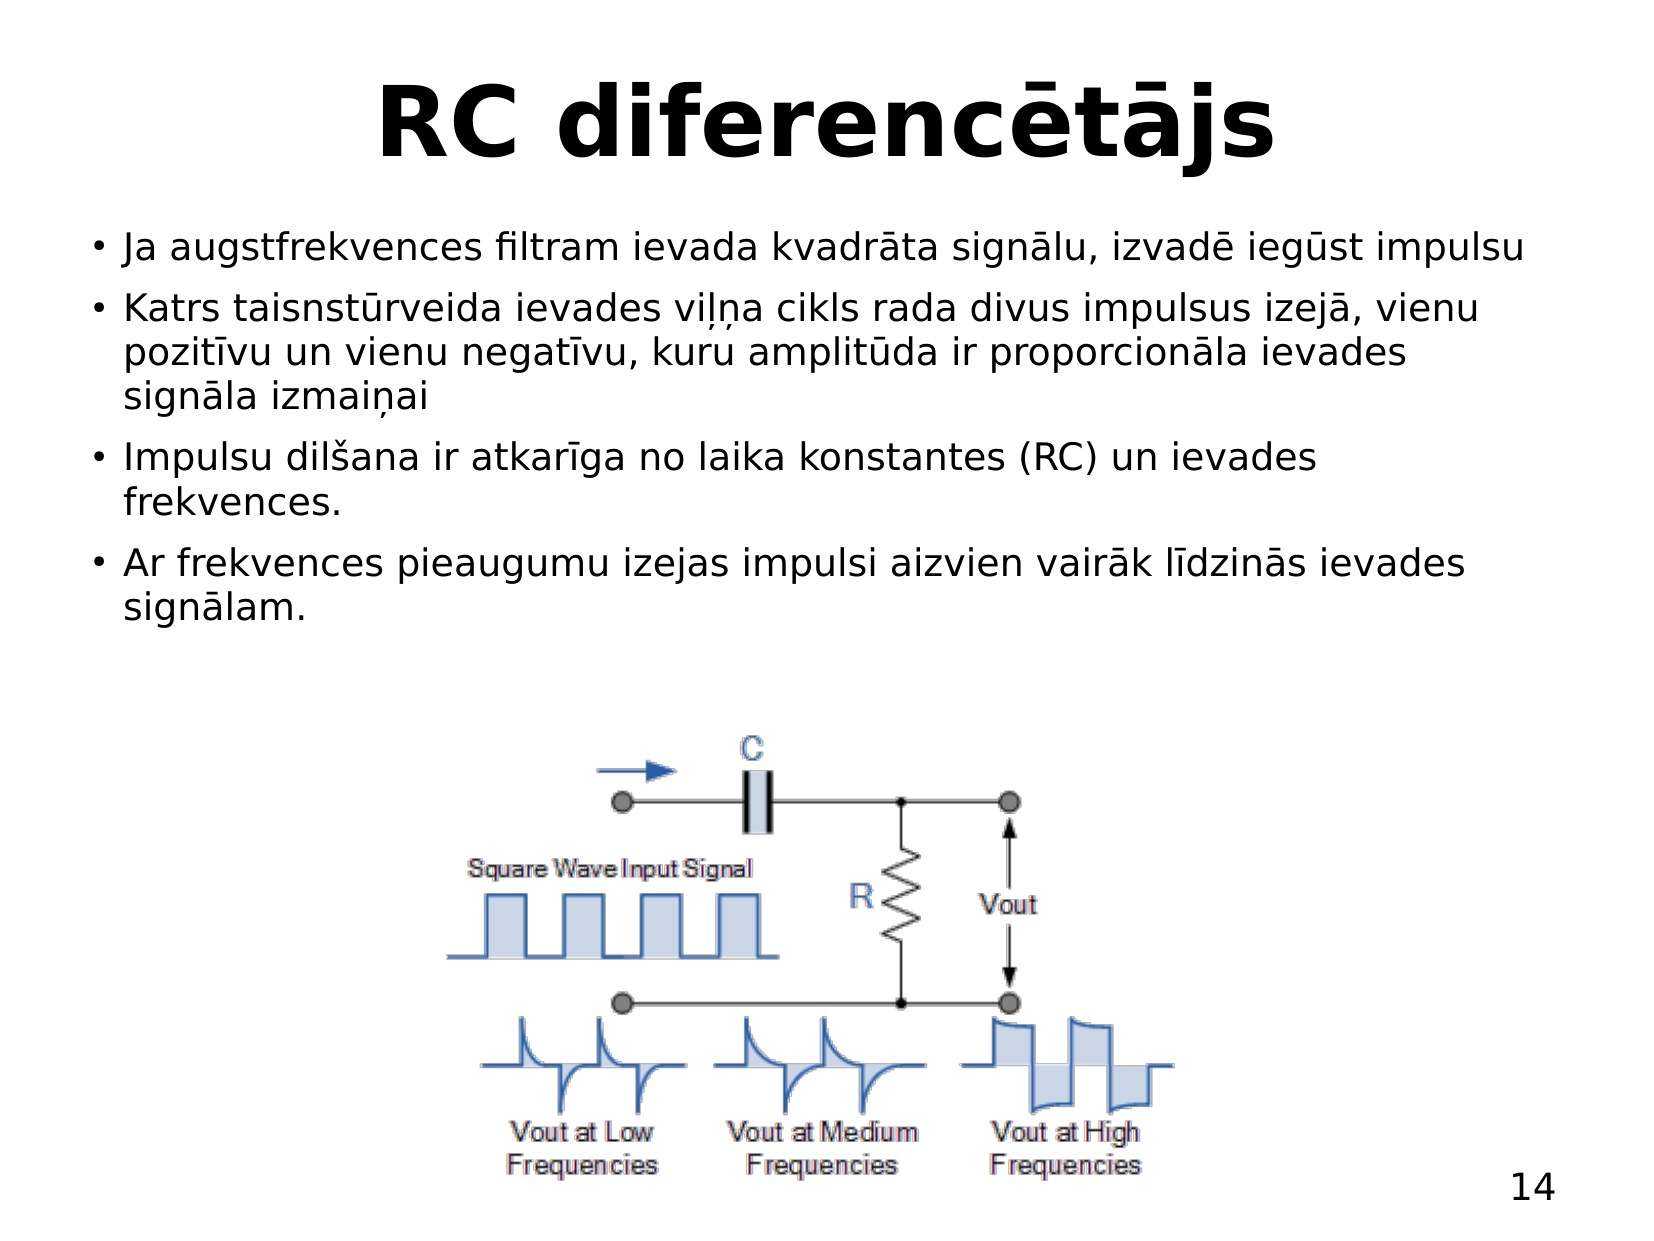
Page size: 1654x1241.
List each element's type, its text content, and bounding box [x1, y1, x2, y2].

picture [446, 726, 1175, 1185]
list Ja augstfrekvences filtram ievada kvadrāta signālu, izvadē iegūst impulsu Katrs taisnstūrveida ievades viļņa cikls rada divus impulsus izejā, vienu pozitīvu un vienu negatīvu, kuru amplitūda ir proporcionāla ievades signāla izmaiņai Impulsu dilšana ir atkarīga no laika konstantes (RC) un ievades frekvences. Ar frekvences pieaugumu izejas impulsi aizvien vairāk līdzinās ievades signālam. [82, 225, 1538, 683]
title RC diferencētājs [82, 49, 1571, 196]
